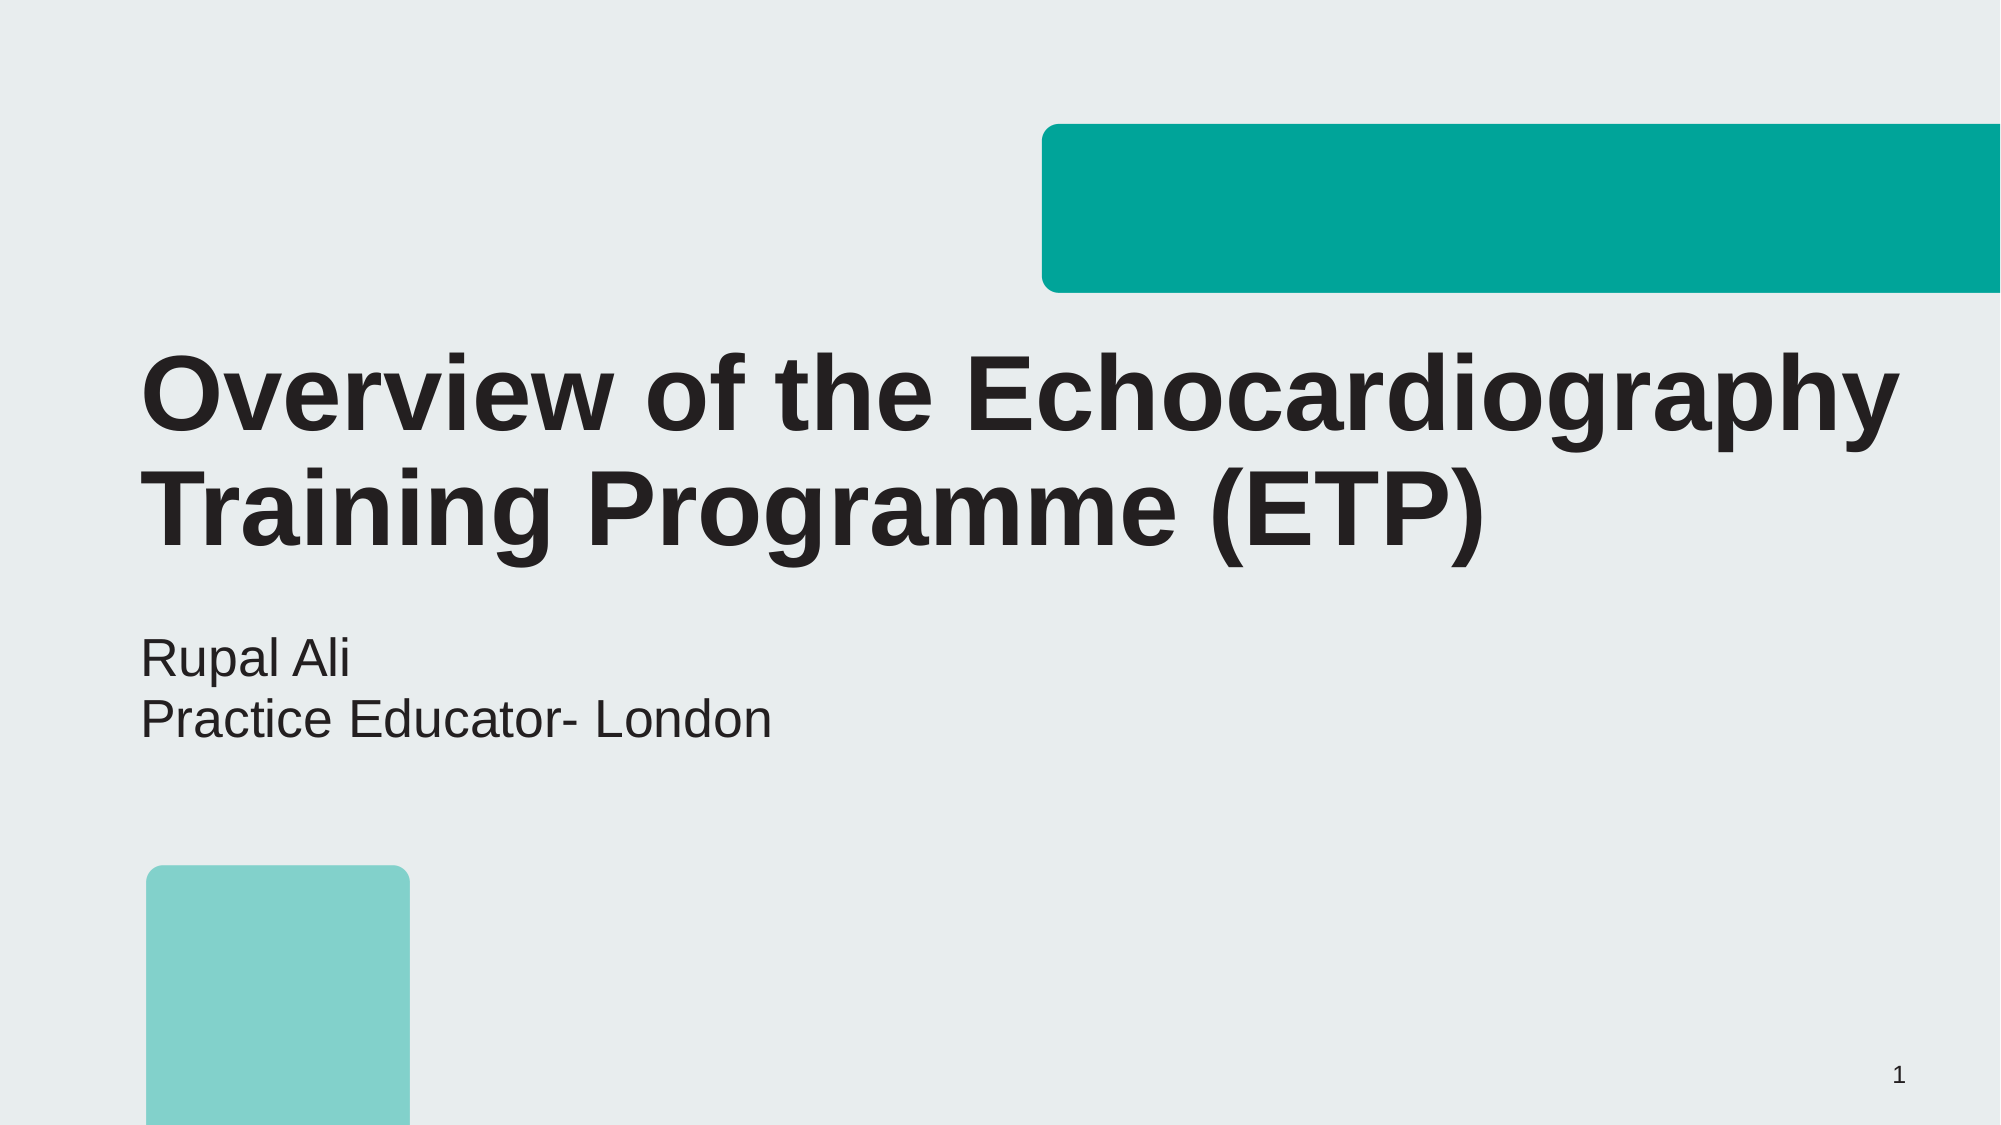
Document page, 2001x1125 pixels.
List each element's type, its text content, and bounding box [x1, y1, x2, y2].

list Rupal Ali Practice Educator- London [140, 712, 1046, 860]
list Overview of the Echocardiography Training Programme (ETP) [140, 286, 1907, 621]
